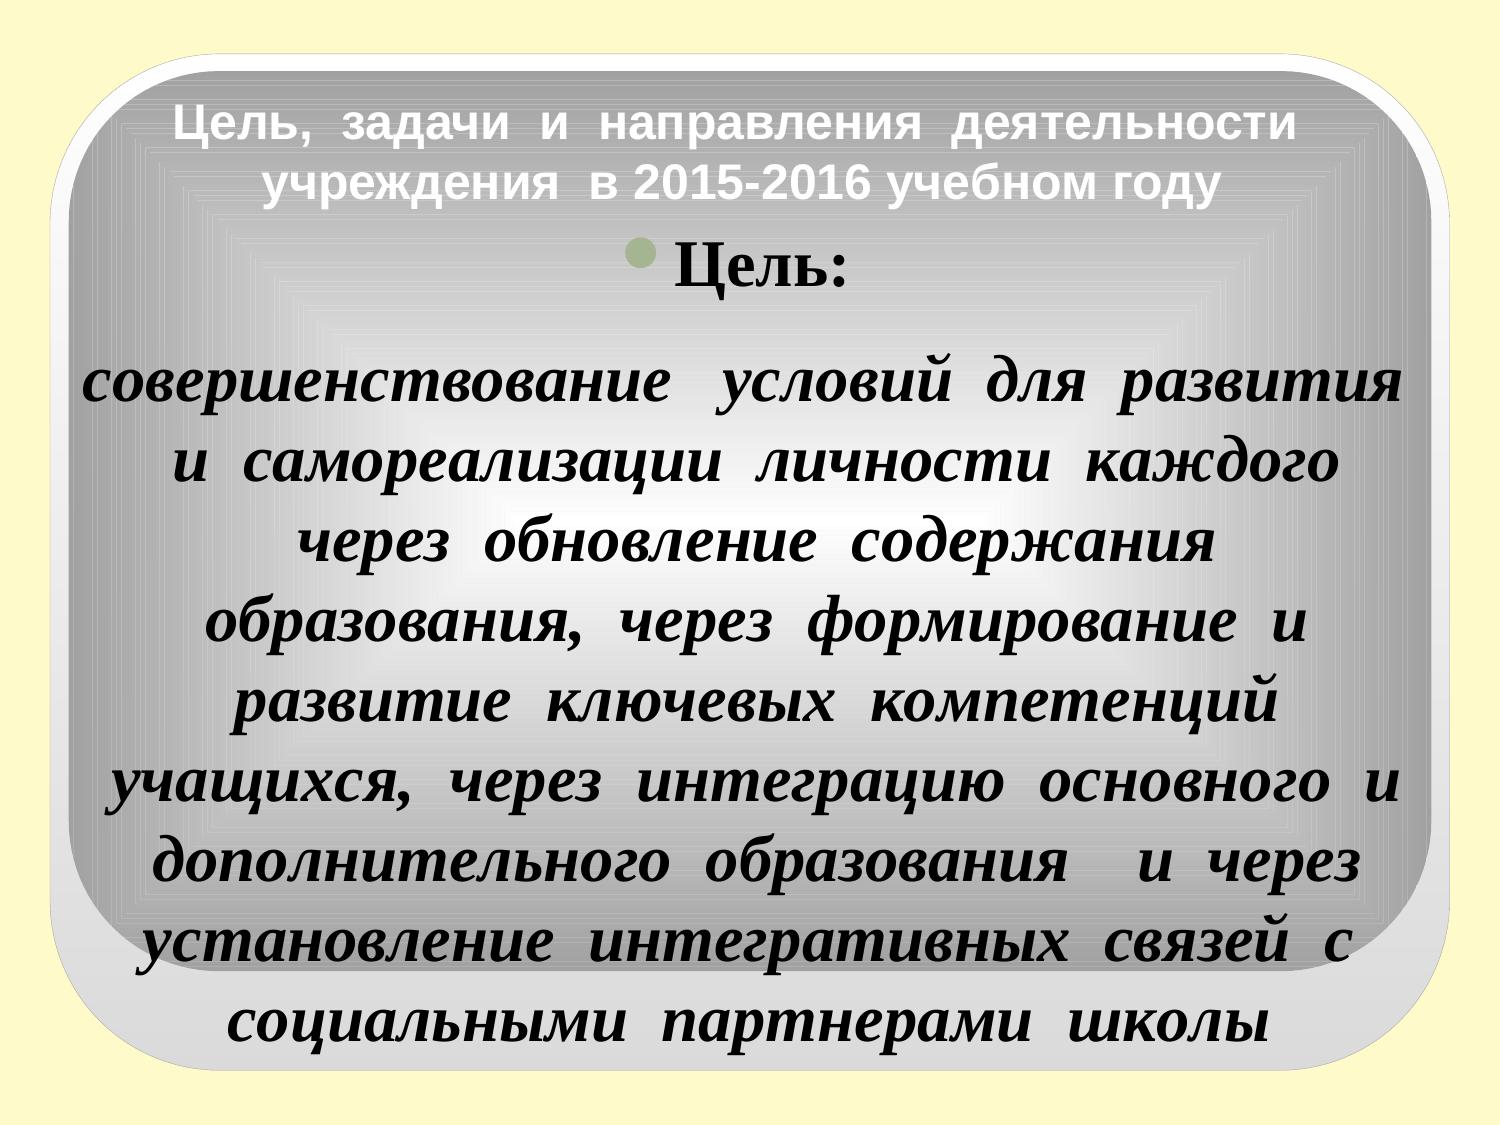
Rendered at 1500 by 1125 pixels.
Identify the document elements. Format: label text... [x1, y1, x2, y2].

text_box Цель: совершенствование условий для развития и самореализации личности каждого через обновление содержания образования, через формирование и развитие ключевых компетенций учащихся, через интеграцию основного и дополнительного образования и через установление интегративных связей с социальными партнерами школы [46, 212, 1442, 1055]
title Цель, задачи и направления деятельности учреждения в 2015-2016 учебном году [129, 81, 1355, 212]
